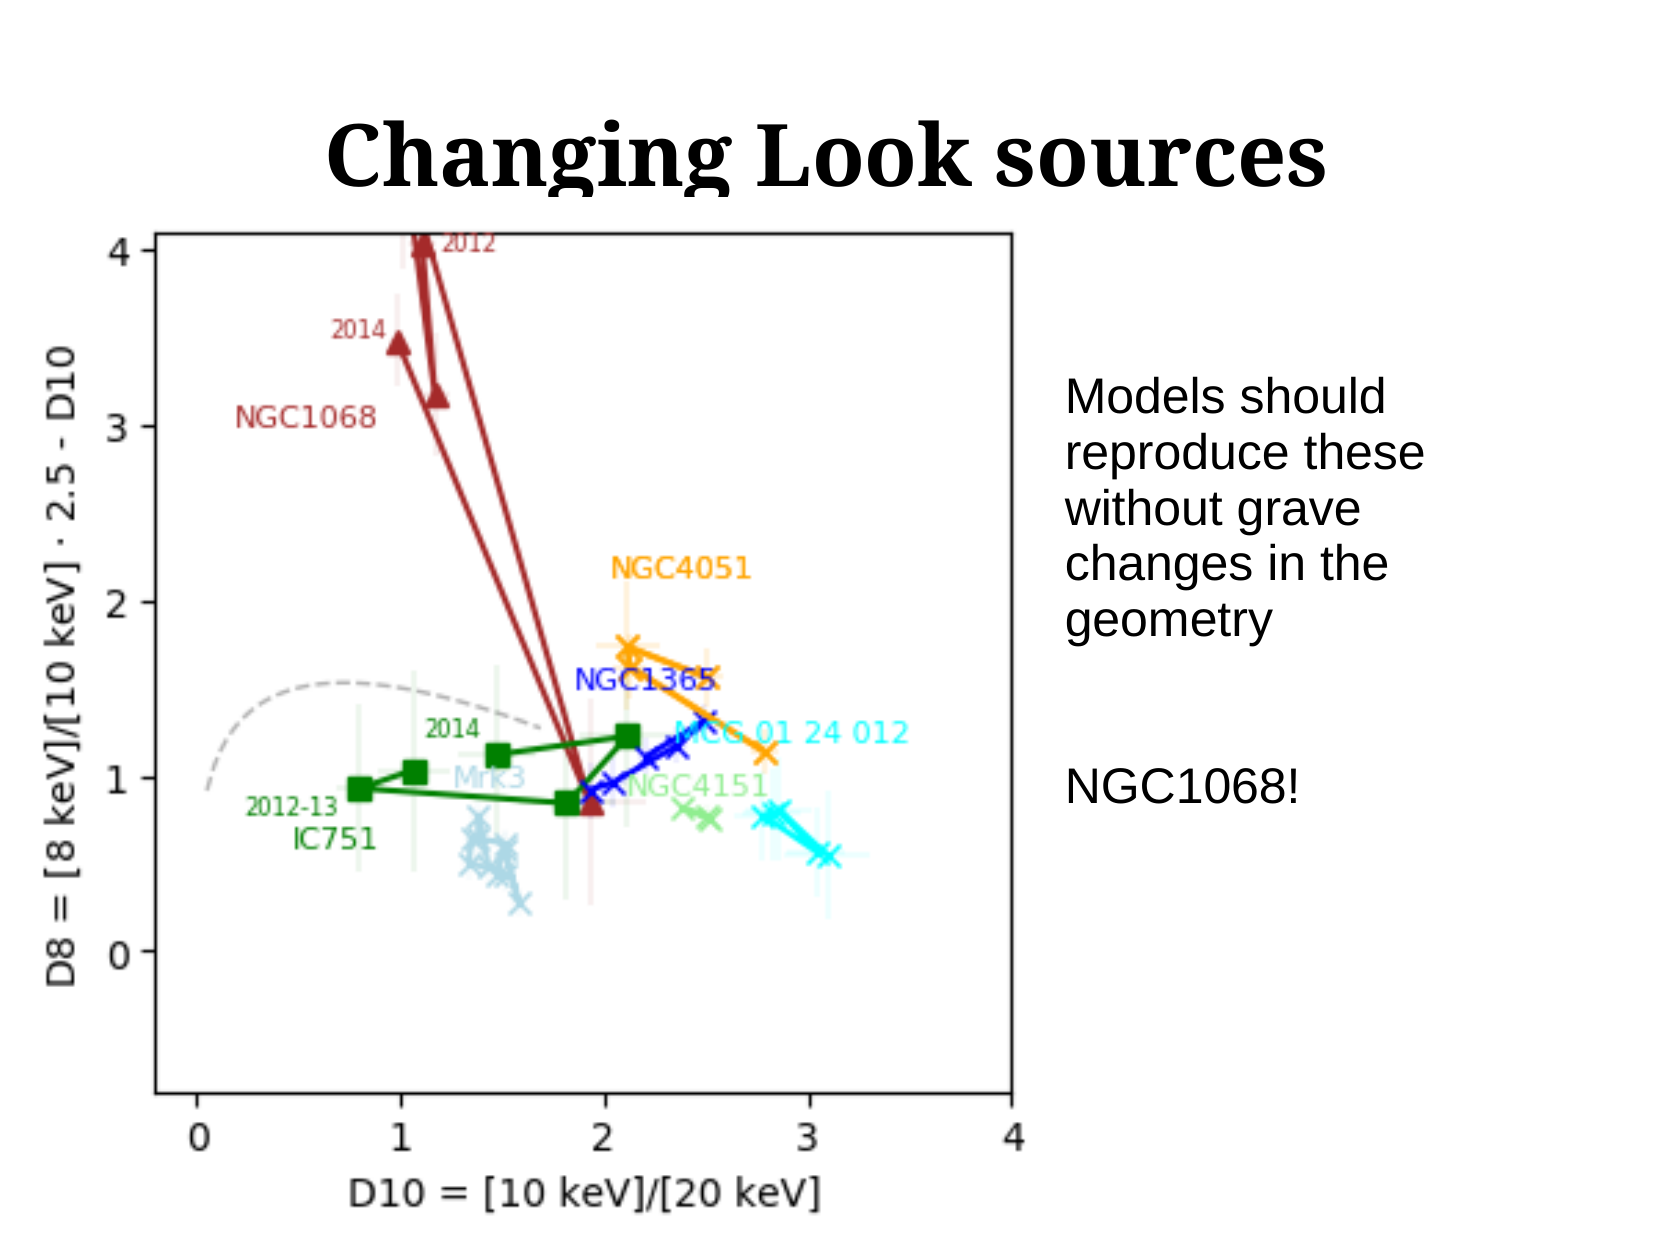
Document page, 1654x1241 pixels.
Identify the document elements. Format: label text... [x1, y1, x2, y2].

title Changing Look sources [82, 49, 1571, 257]
text_box Models should reproduce these without grave changes in the geometry NGC1068! [1050, 360, 1501, 822]
picture [17, 197, 1050, 1241]
